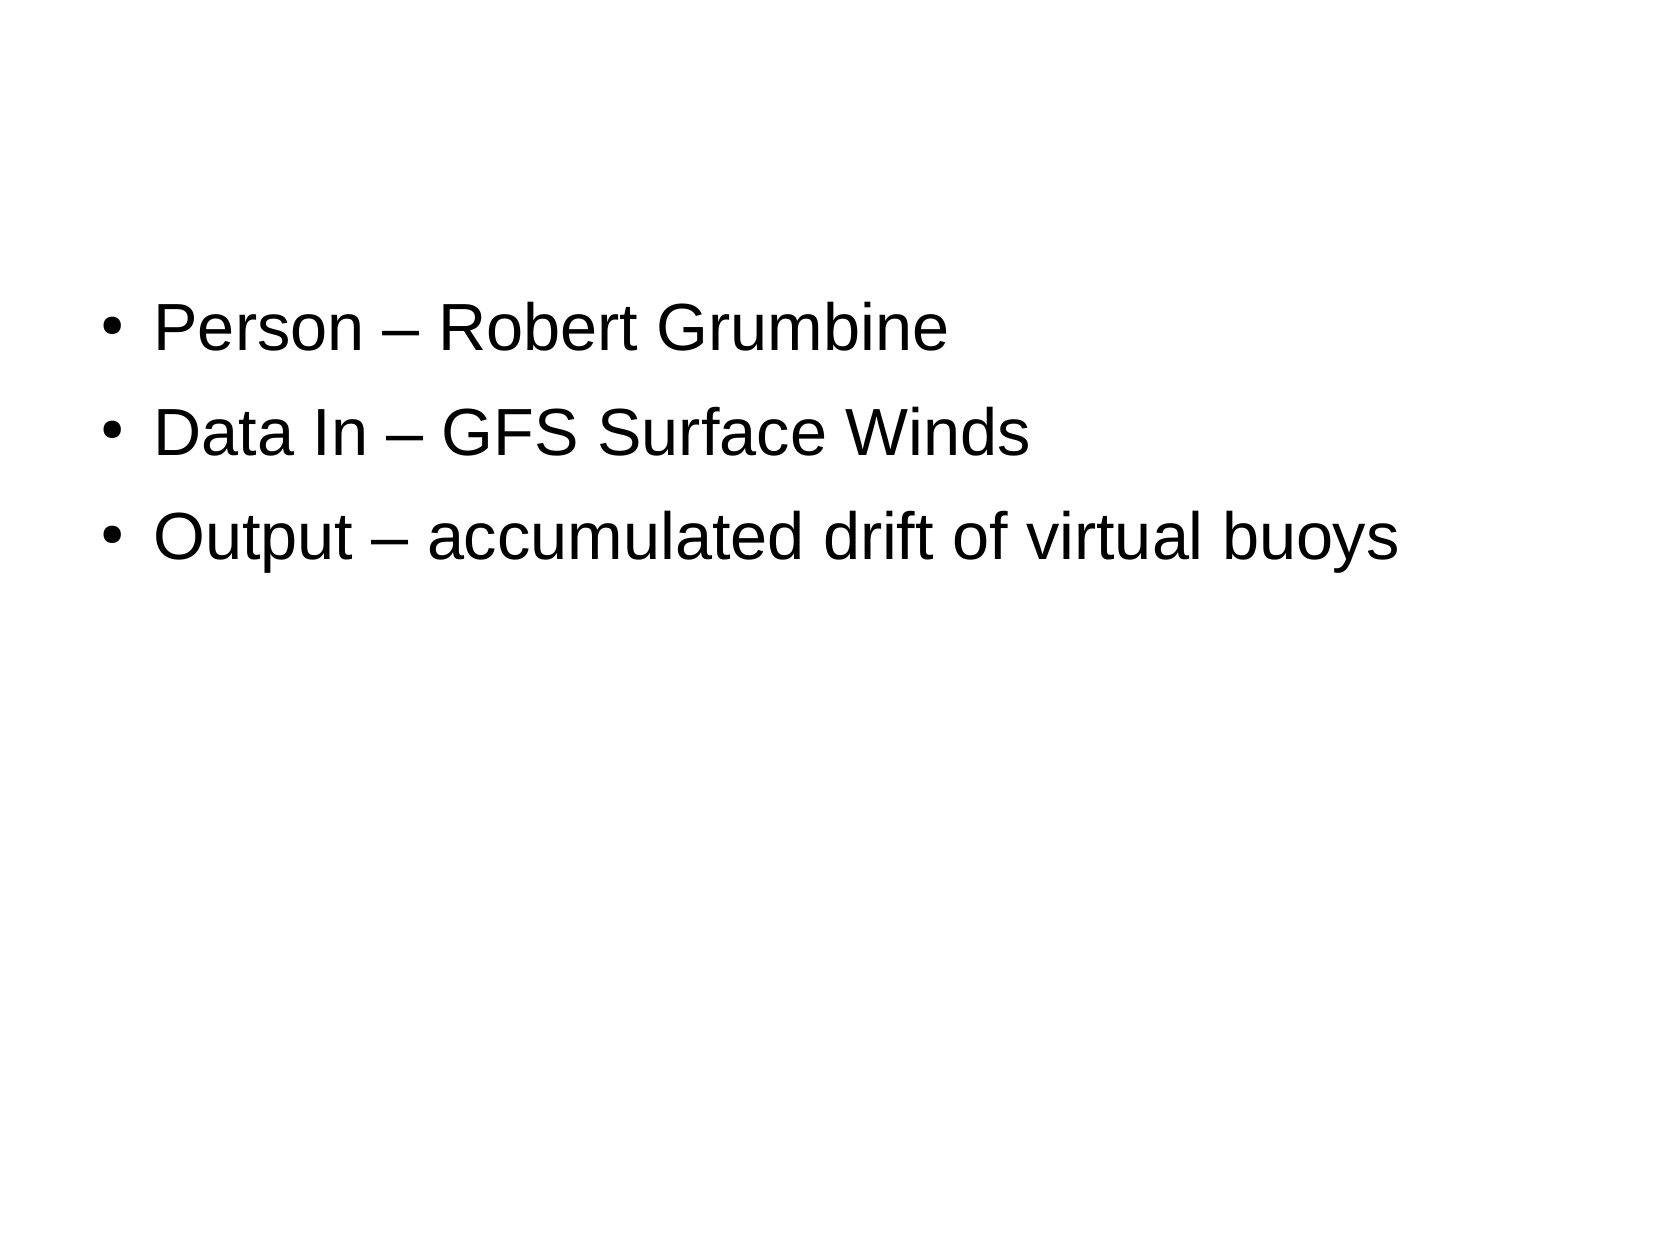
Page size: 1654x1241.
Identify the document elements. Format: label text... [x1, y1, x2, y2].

list Person – Robert Grumbine Data In – GFS Surface Winds Output – accumulated drift of virtual buoys [82, 290, 1571, 1094]
